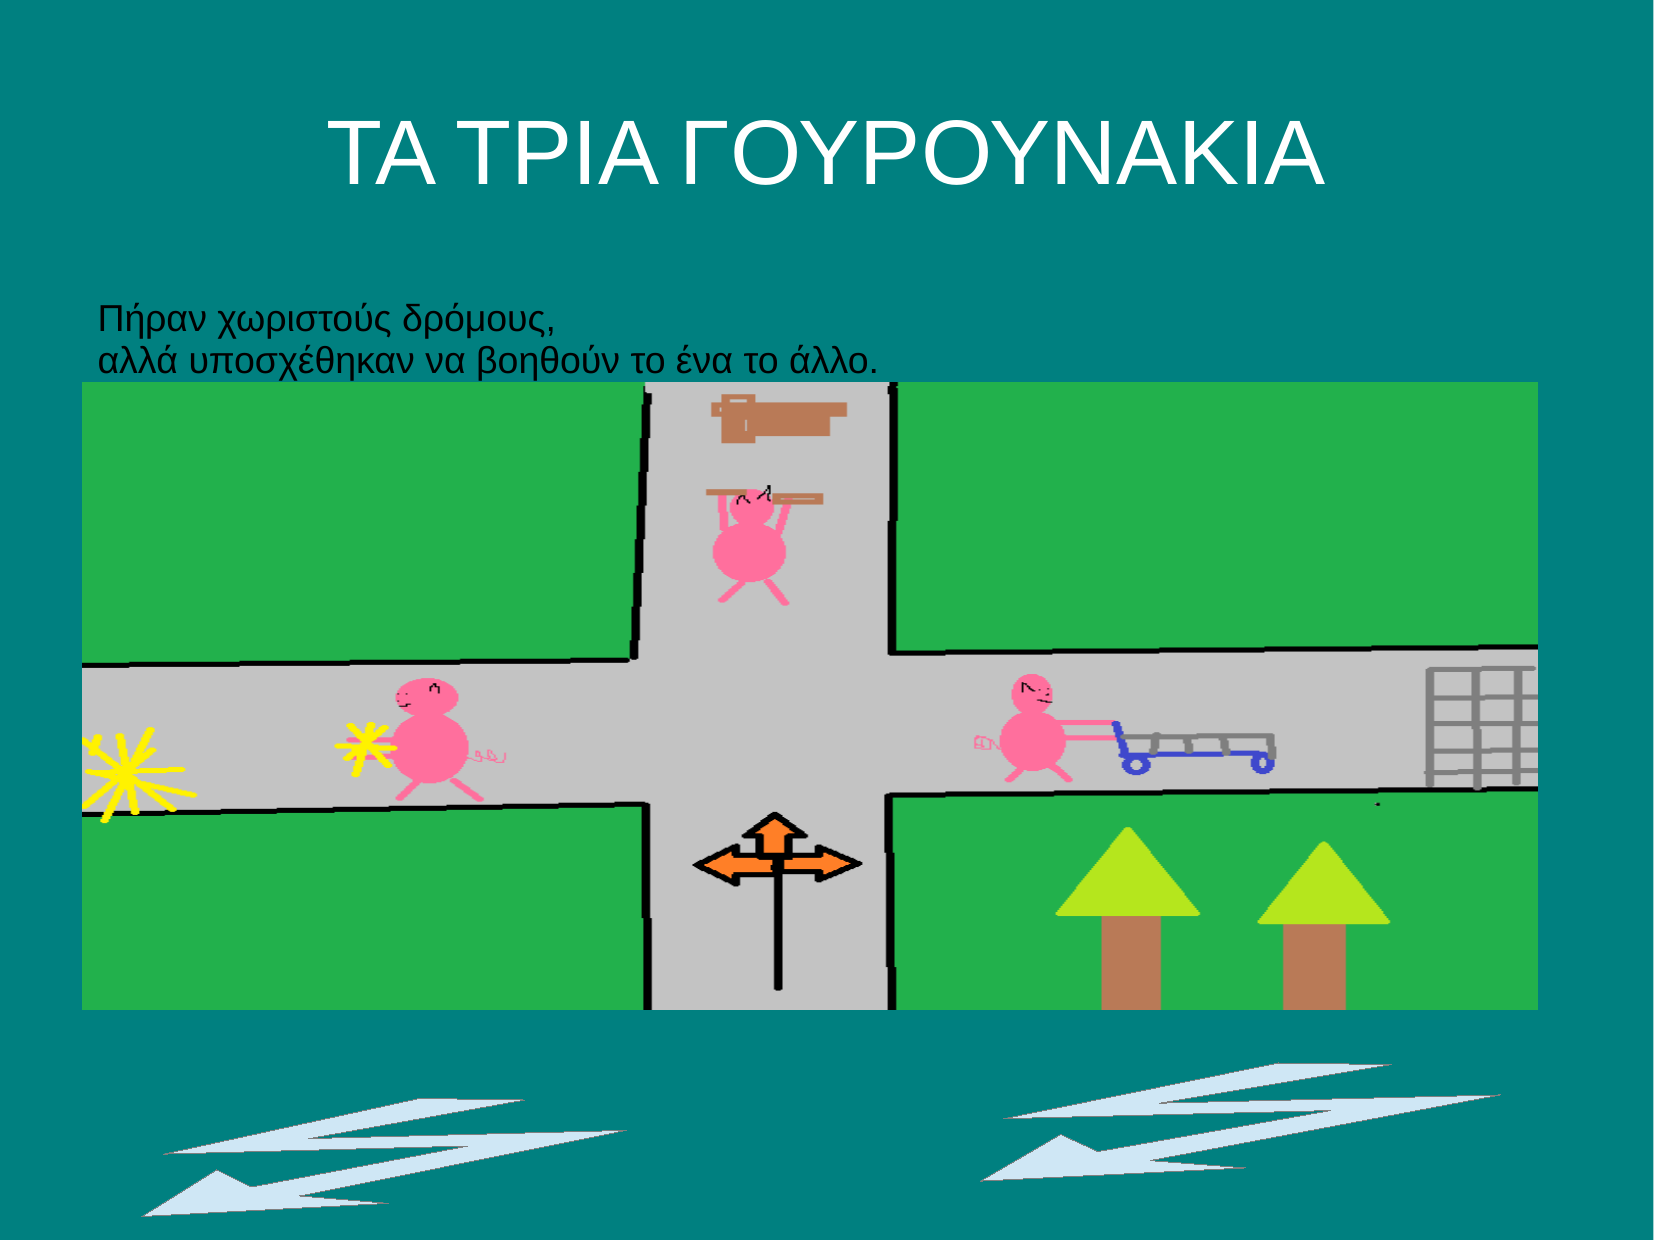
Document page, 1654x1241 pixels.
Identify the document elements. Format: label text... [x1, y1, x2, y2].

text_box Πήραν χωριστούς δρόμους, αλλά υποσχέθηκαν να βοηθούν το ένα το άλλο. [82, 290, 1538, 382]
picture [82, 382, 1538, 1010]
text_box [980, 1062, 1501, 1182]
text_box [141, 1098, 627, 1217]
title ΤΑ ΤΡΙΑ ΓΟΥΡΟΥΝΑΚΙΑ [82, 49, 1571, 257]
